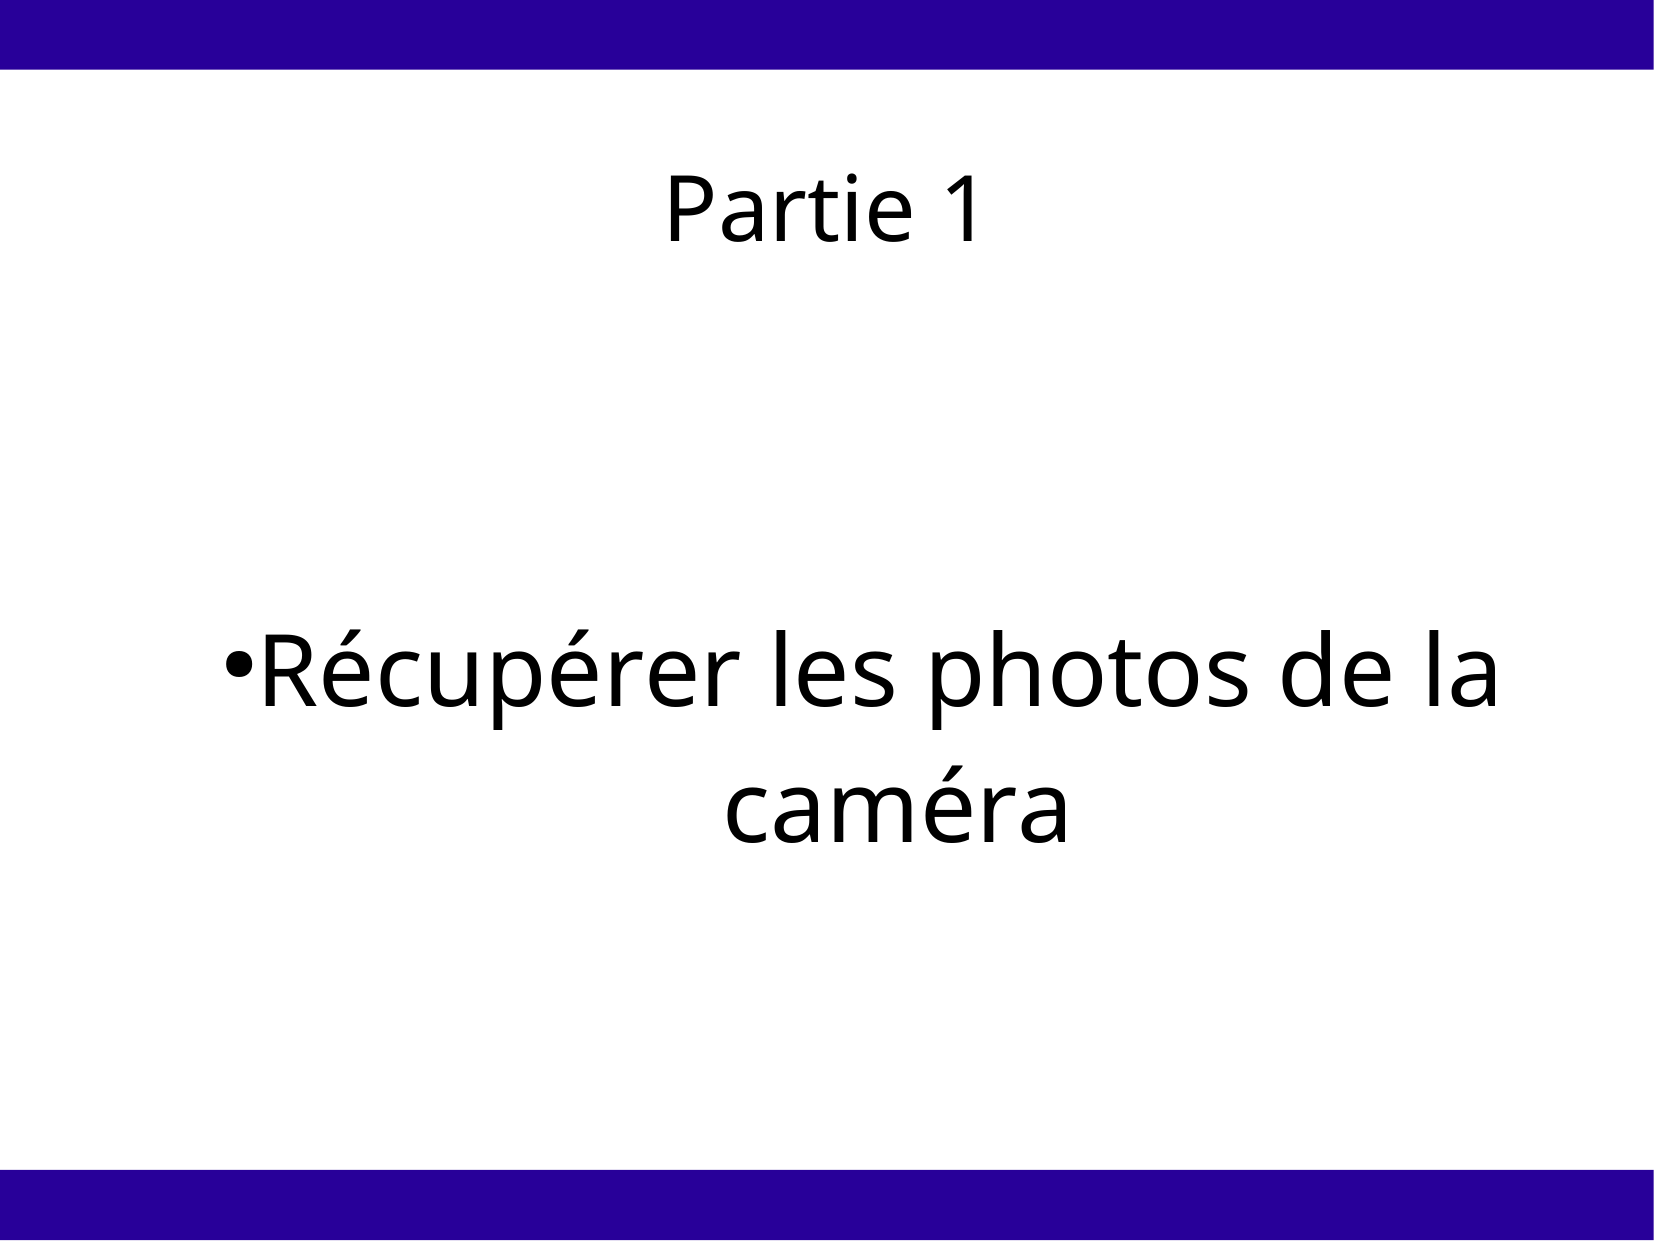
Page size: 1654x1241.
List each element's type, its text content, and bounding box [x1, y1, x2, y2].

subtitle Récupérer les photos de la caméra [121, 344, 1534, 1127]
title Partie 1 [121, 102, 1534, 311]
